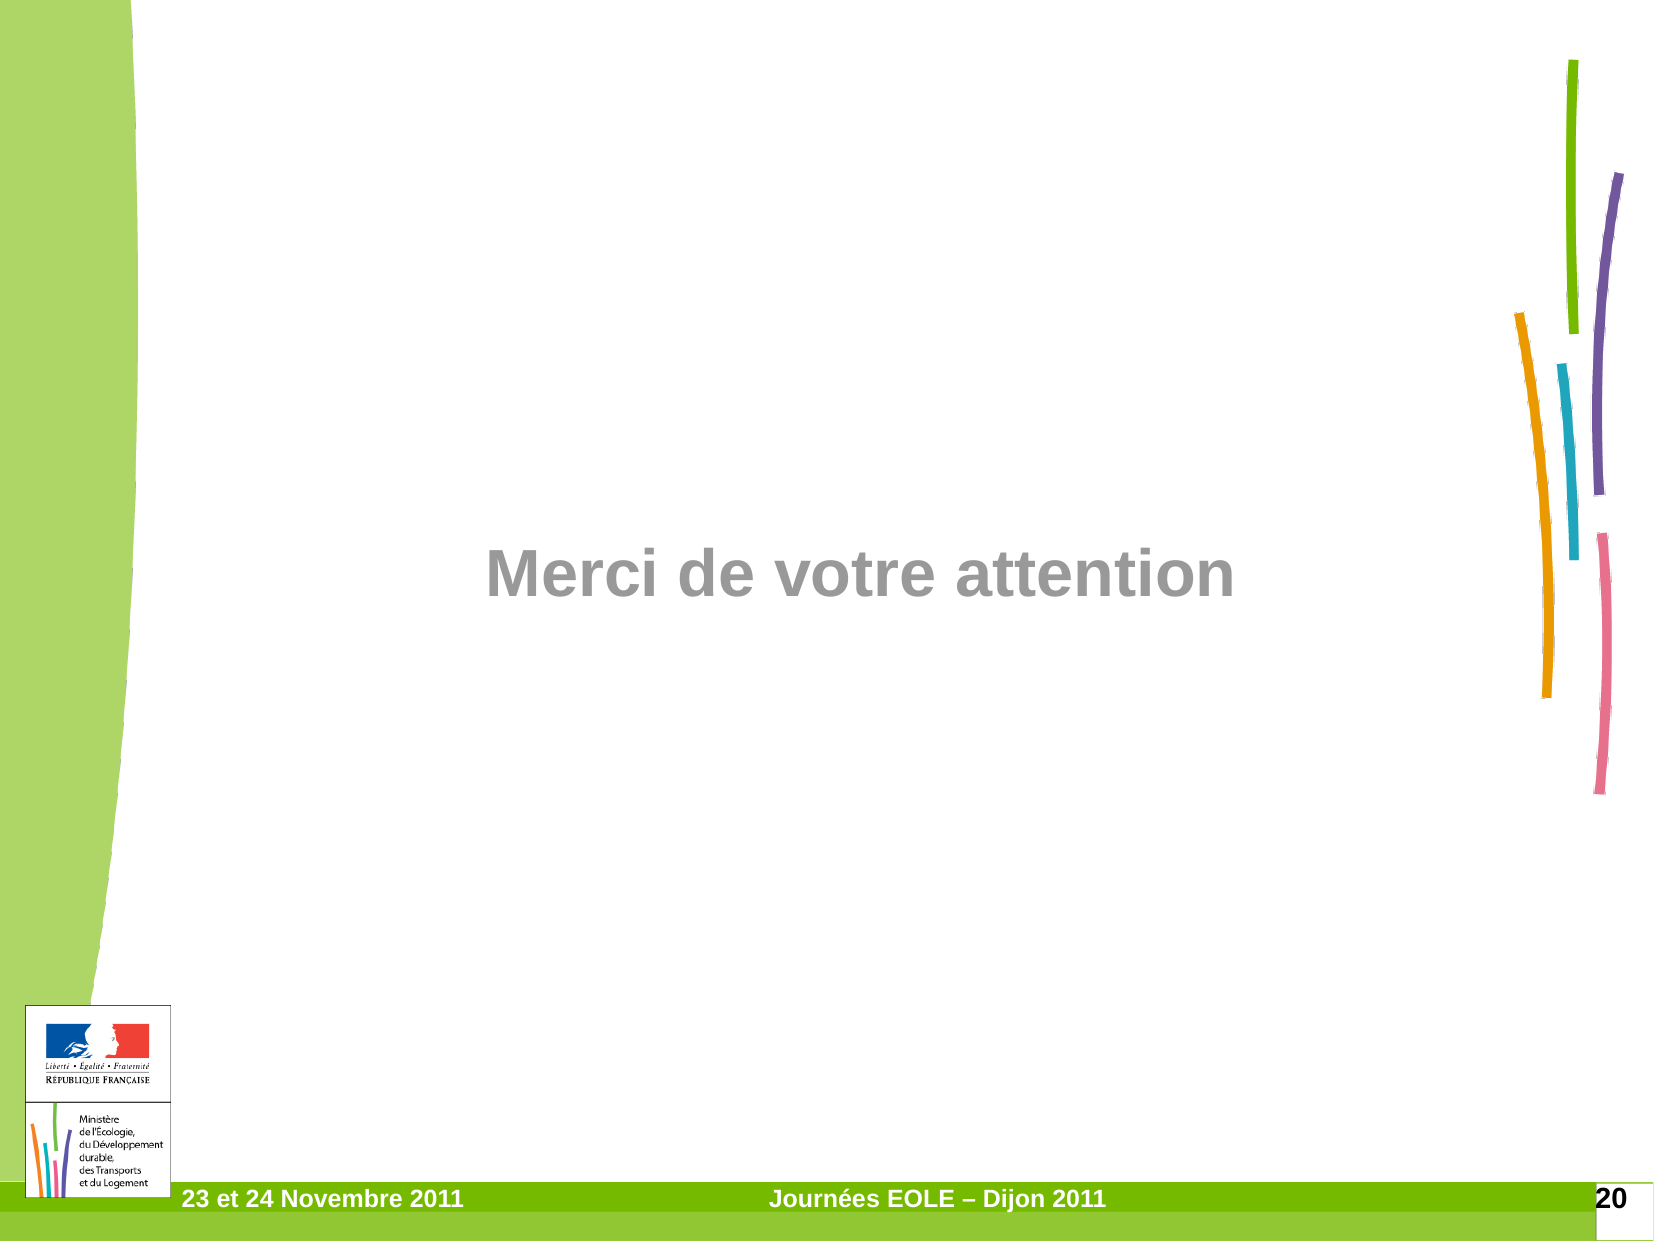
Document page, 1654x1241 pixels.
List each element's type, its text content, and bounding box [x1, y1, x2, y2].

title Merci de votre attention [117, 494, 1606, 653]
picture [0, 0, 1654, 1241]
